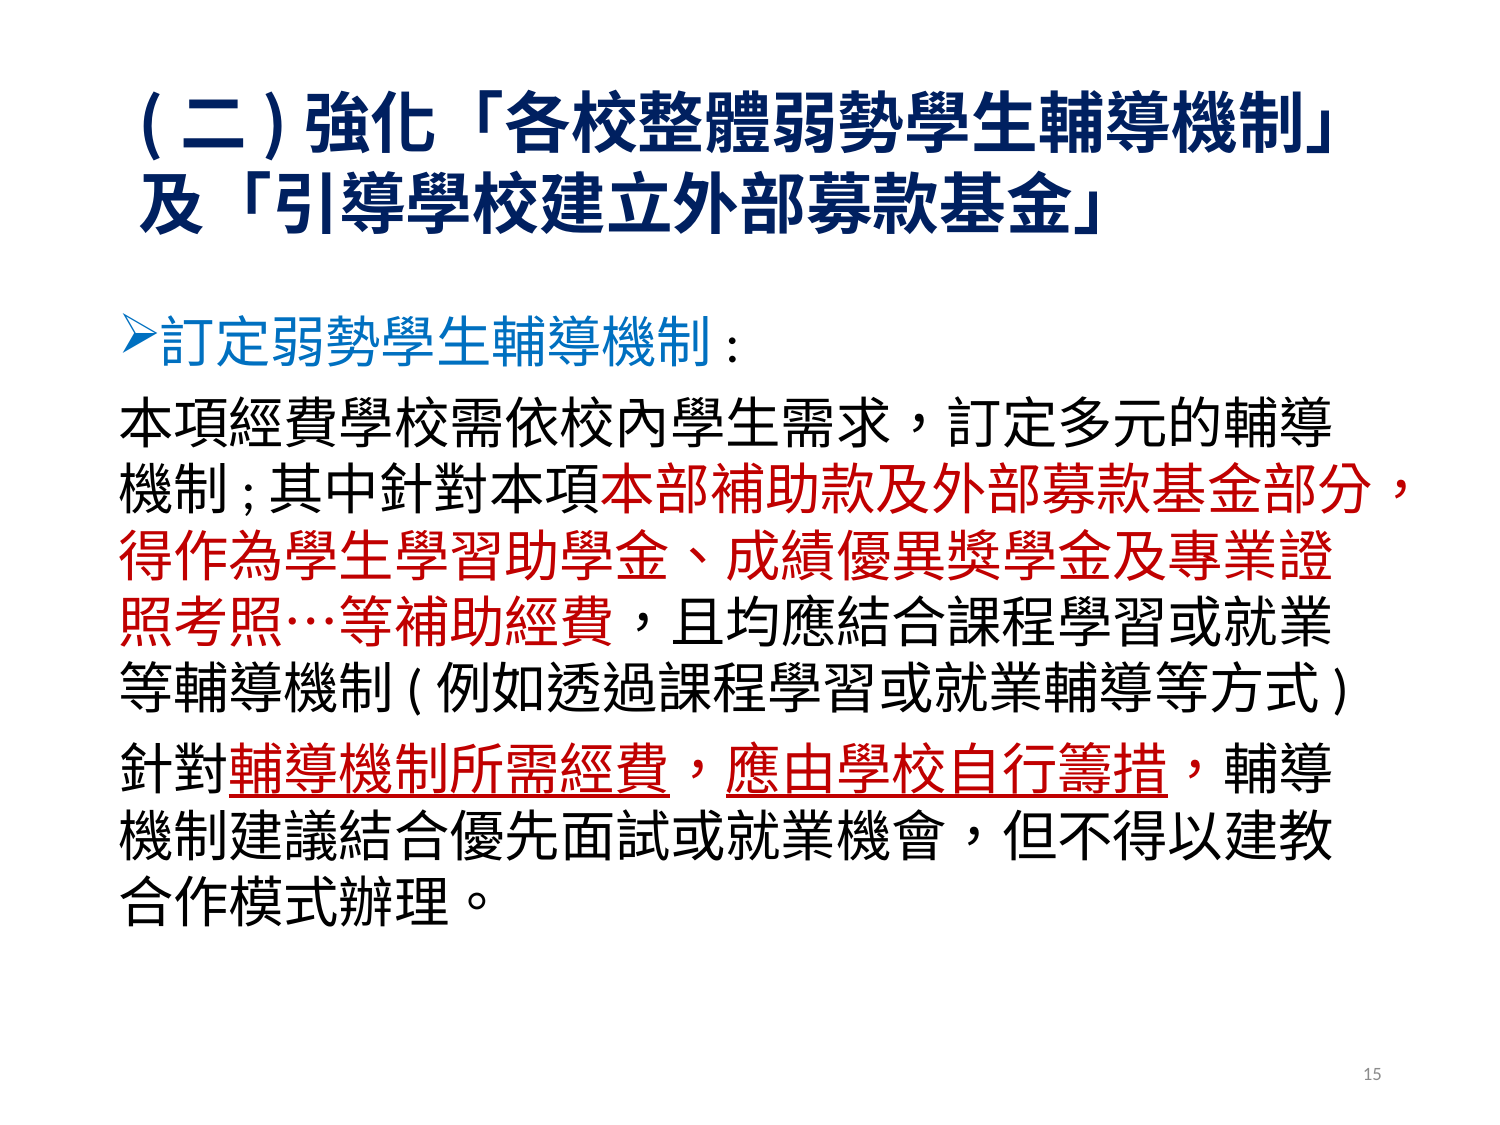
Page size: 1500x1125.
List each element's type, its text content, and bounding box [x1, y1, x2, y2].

list 訂定弱勢學生輔導機制: 本項經費學校需依校內學生需求，訂定多元的輔導機制;其中針對本項本部補助款及外部募款基金部分，得作為學生學習助學金、成績優異獎學金及專業證照考照…等補助經費，且均應結合課程學習或就業等輔導機制(例如透過課程學習或就業輔導等方式) 針對輔導機制所需經費，應由學校自行籌措，輔導機制建議結合優先面試或就業機會，但不得以建教合作模式辦理。 [103, 299, 1397, 1014]
slide_number <編號> [1059, 1042, 1397, 1103]
title (二)強化「各校整體弱勢學生輔導機制」及「引導學校建立外部募款基金」 [123, 52, 1418, 271]
